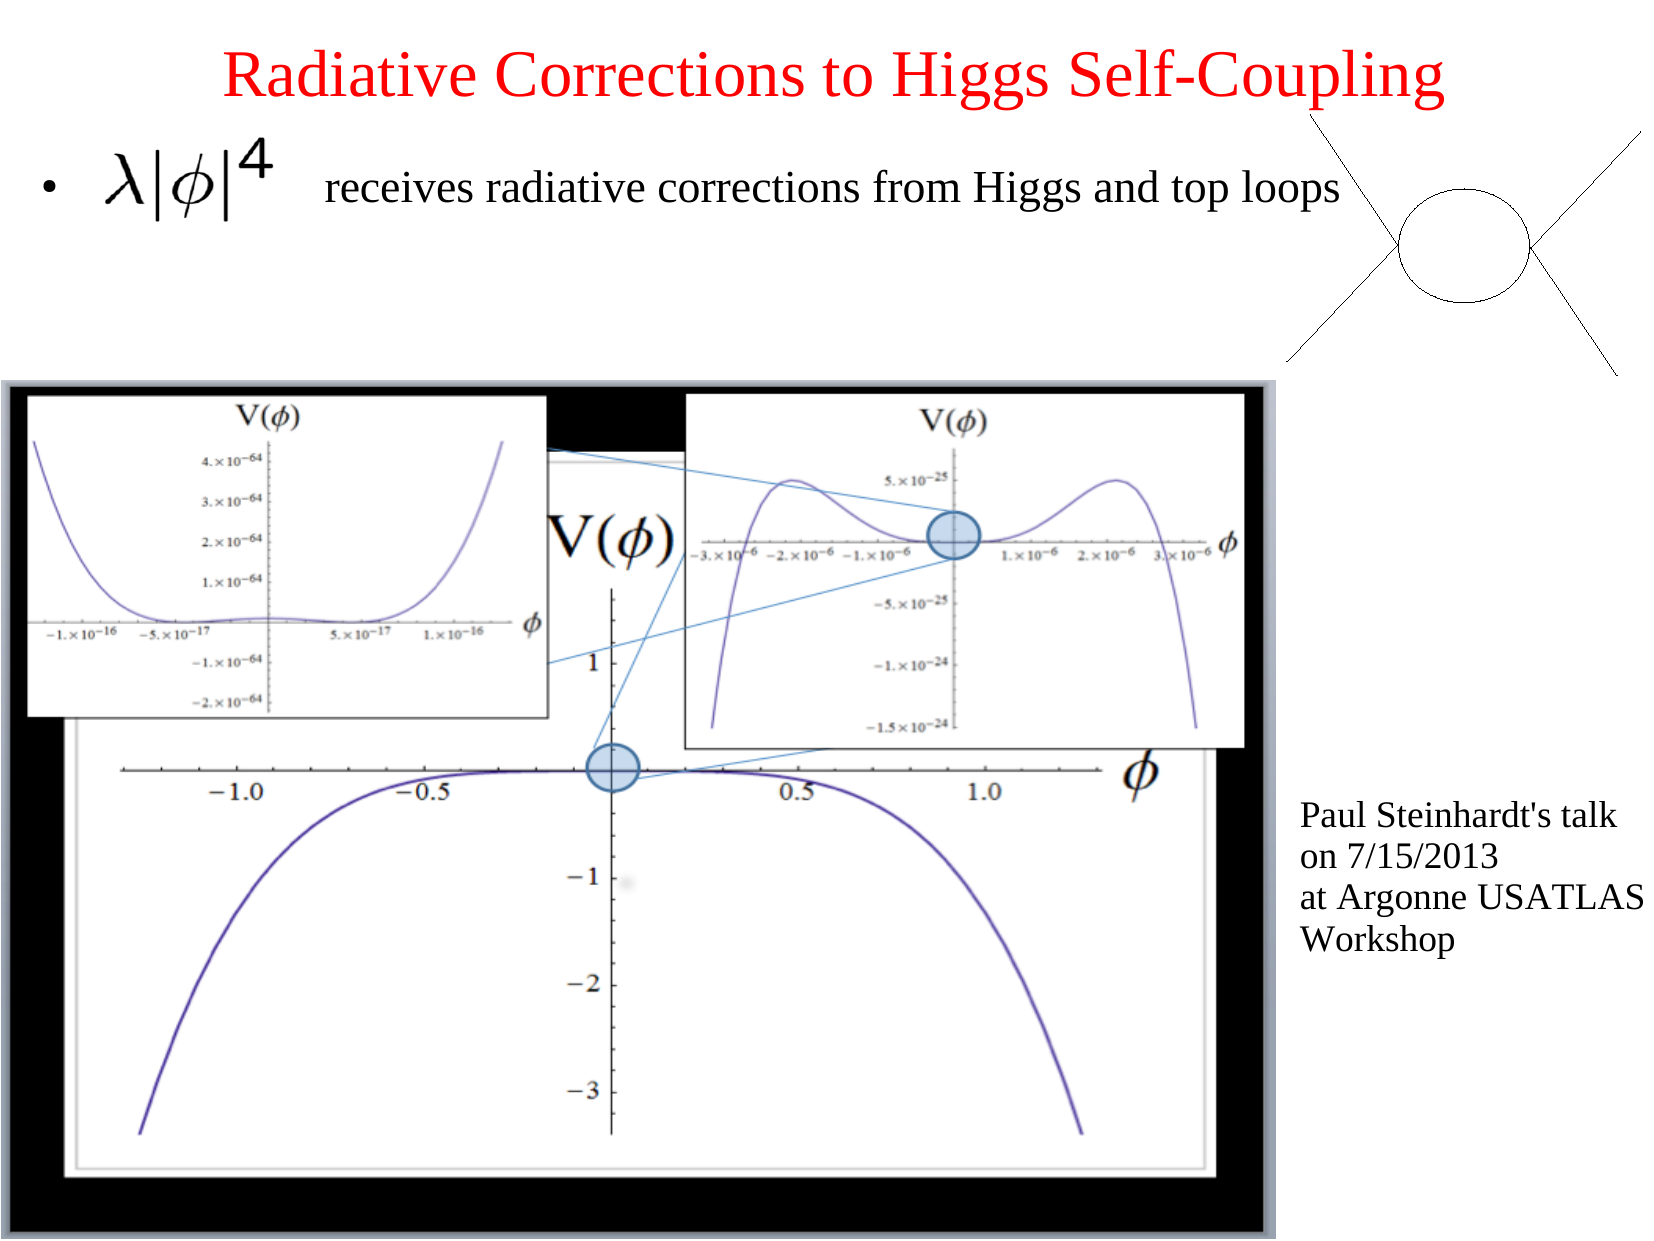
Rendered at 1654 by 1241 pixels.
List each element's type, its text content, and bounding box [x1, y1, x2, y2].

text_box Paul Steinhardt's talk on 7/15/2013 at Argonne USATLAS Workshop [1299, 793, 1646, 960]
picture [1, 380, 1276, 1239]
text_box [1398, 188, 1530, 303]
list receives radiative corrections from Higgs and top loops [23, 162, 1654, 944]
picture [96, 137, 278, 226]
title Radiative Corrections to Higgs Self-Coupling [128, 5, 1541, 144]
